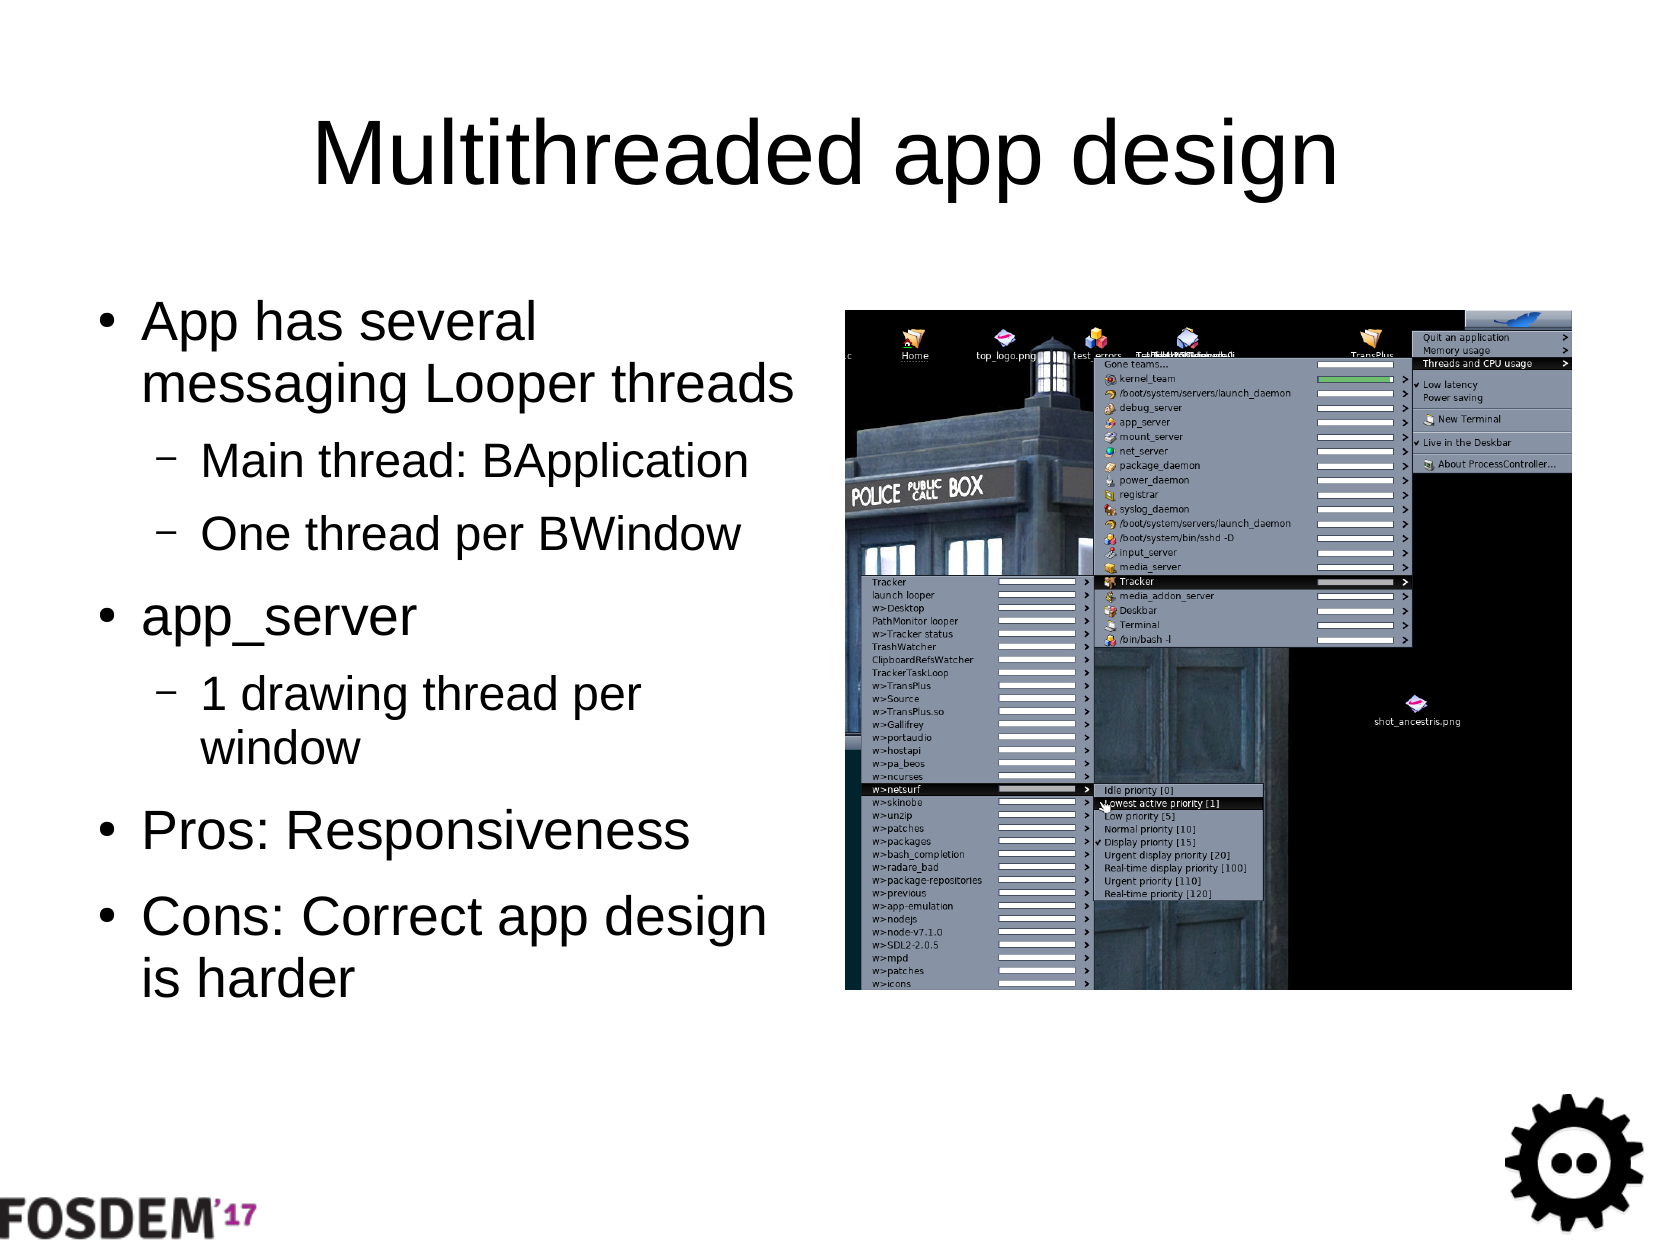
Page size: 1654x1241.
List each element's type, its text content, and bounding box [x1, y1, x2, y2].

title Multithreaded app design [82, 49, 1571, 257]
picture [845, 310, 1572, 990]
picture [1505, 1094, 1648, 1235]
list App has several messaging Looper threads Main thread: BApplication One thread per BWindow app_server 1 drawing thread per window Pros: Responsiveness Cons: Correct app design is harder [82, 290, 809, 1010]
picture [0, 1196, 258, 1241]
